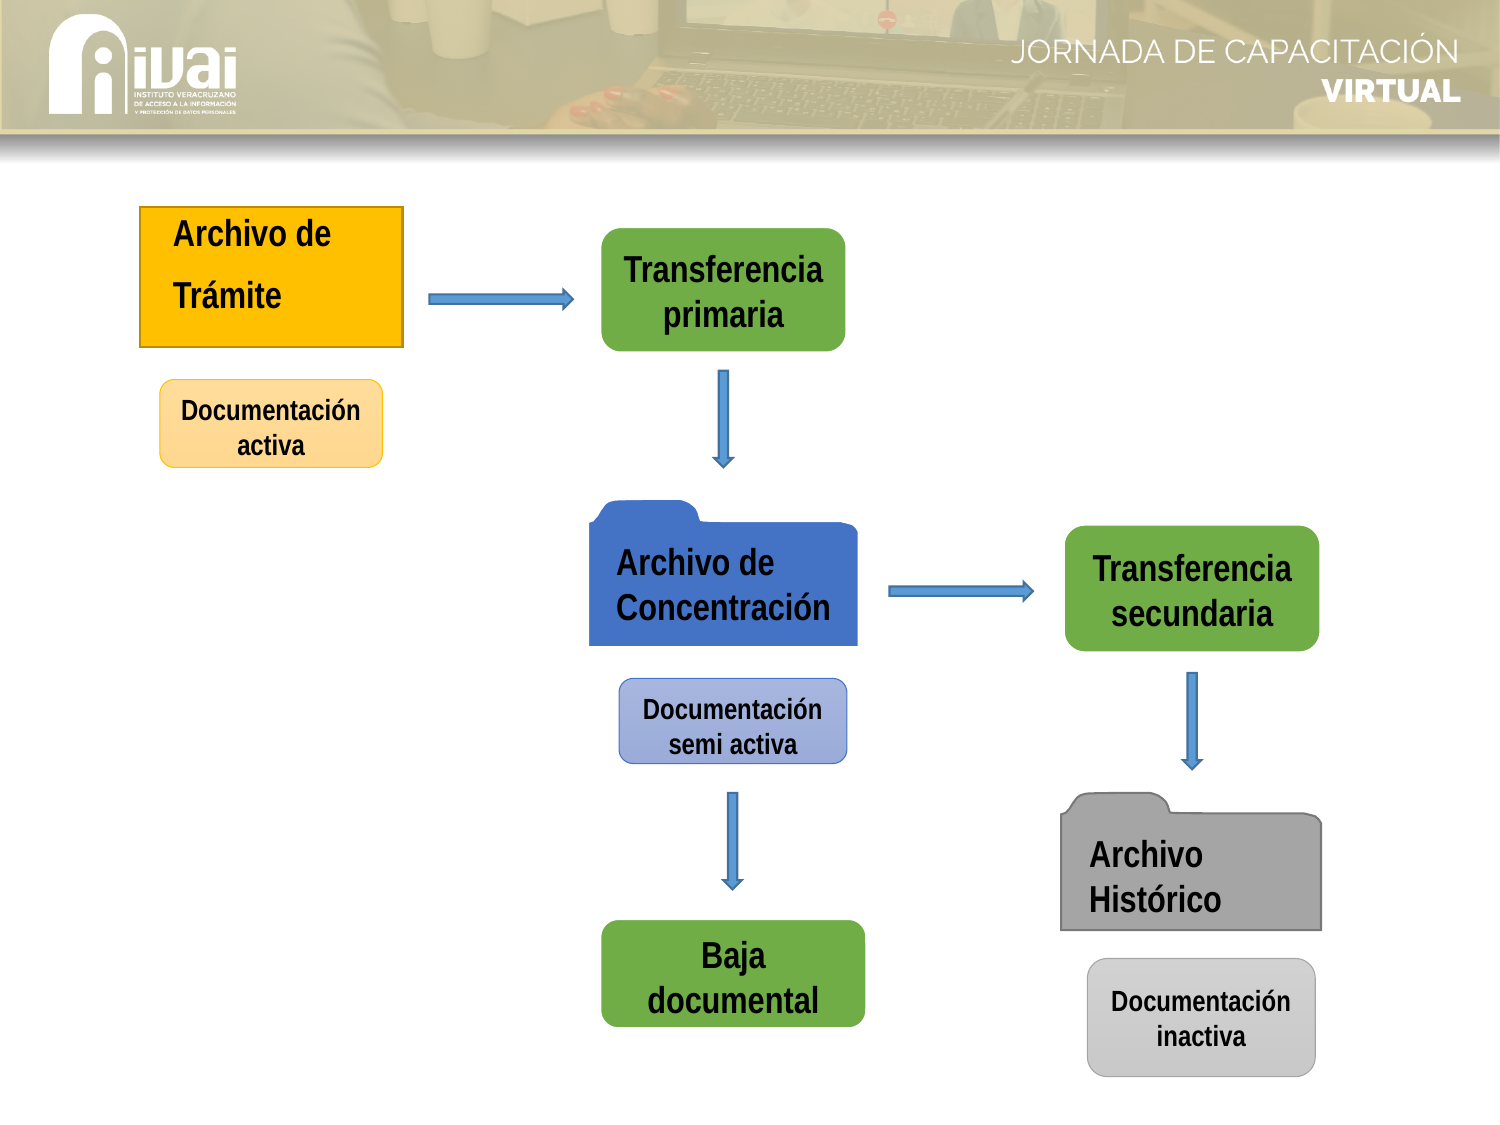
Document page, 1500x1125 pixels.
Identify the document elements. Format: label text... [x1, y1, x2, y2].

text_box Documentación semi activa [619, 678, 847, 764]
text_box Documentación inactiva [1087, 958, 1316, 1077]
text_box Transferencia primaria [599, 226, 848, 354]
text_box [889, 581, 1033, 601]
text_box Archivo de Trámite [139, 206, 403, 347]
text_box Baja documental [599, 918, 867, 1029]
text_box [714, 370, 733, 468]
text_box [723, 792, 742, 890]
text_box Archivo Histórico [1061, 792, 1322, 931]
text_box [429, 289, 573, 309]
text_box Documentación activa [159, 379, 383, 468]
text_box [1182, 672, 1202, 770]
text_box Archivo de Concentración [587, 498, 860, 648]
text_box Transferencia secundaria [1063, 524, 1321, 653]
